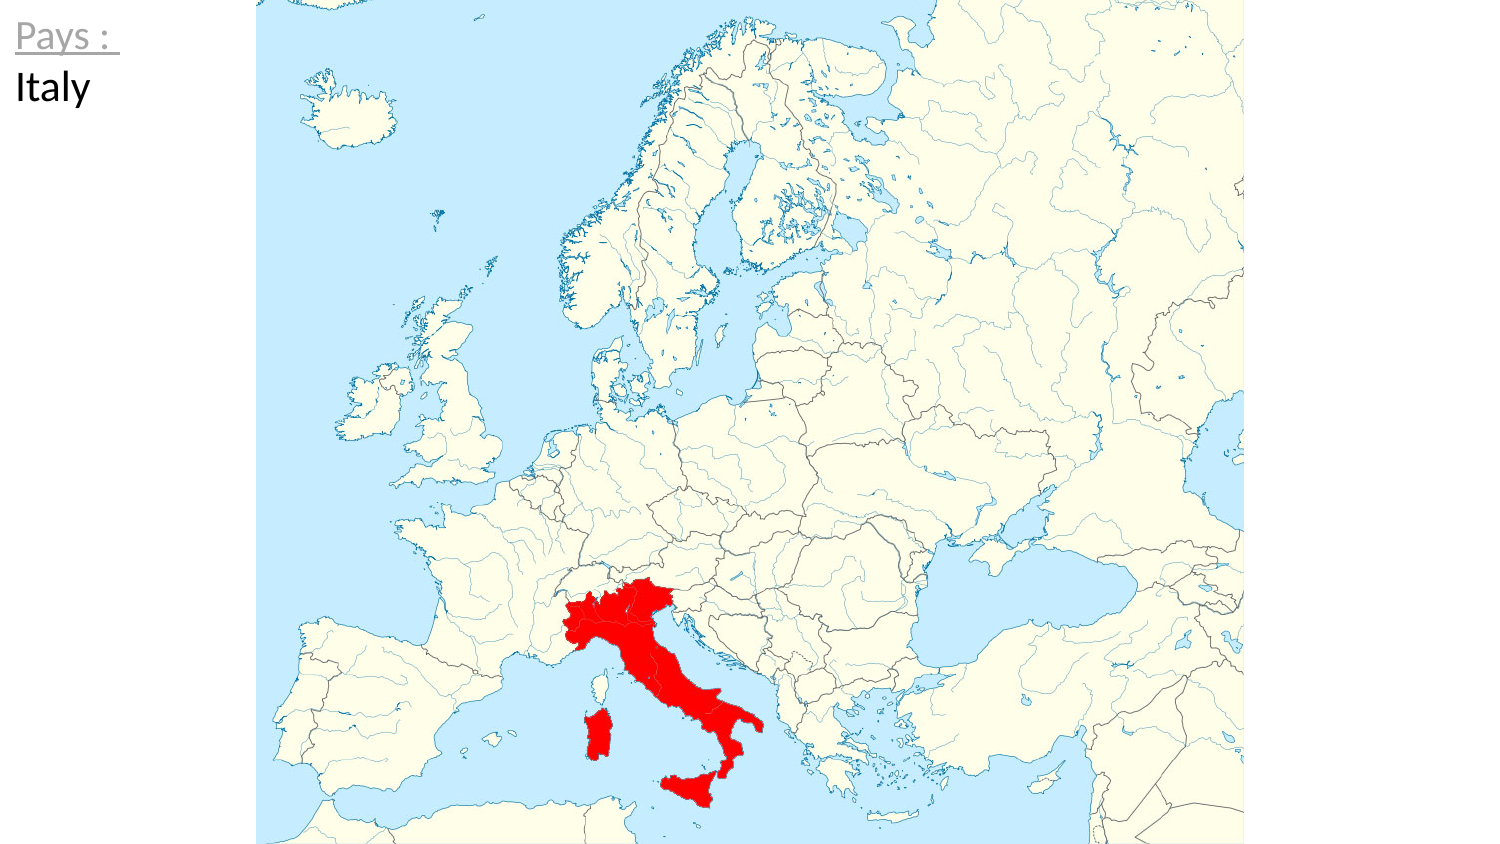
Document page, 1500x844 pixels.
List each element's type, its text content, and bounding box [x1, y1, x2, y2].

picture [256, 0, 1244, 844]
text_box Pays : Italy [0, 0, 256, 295]
